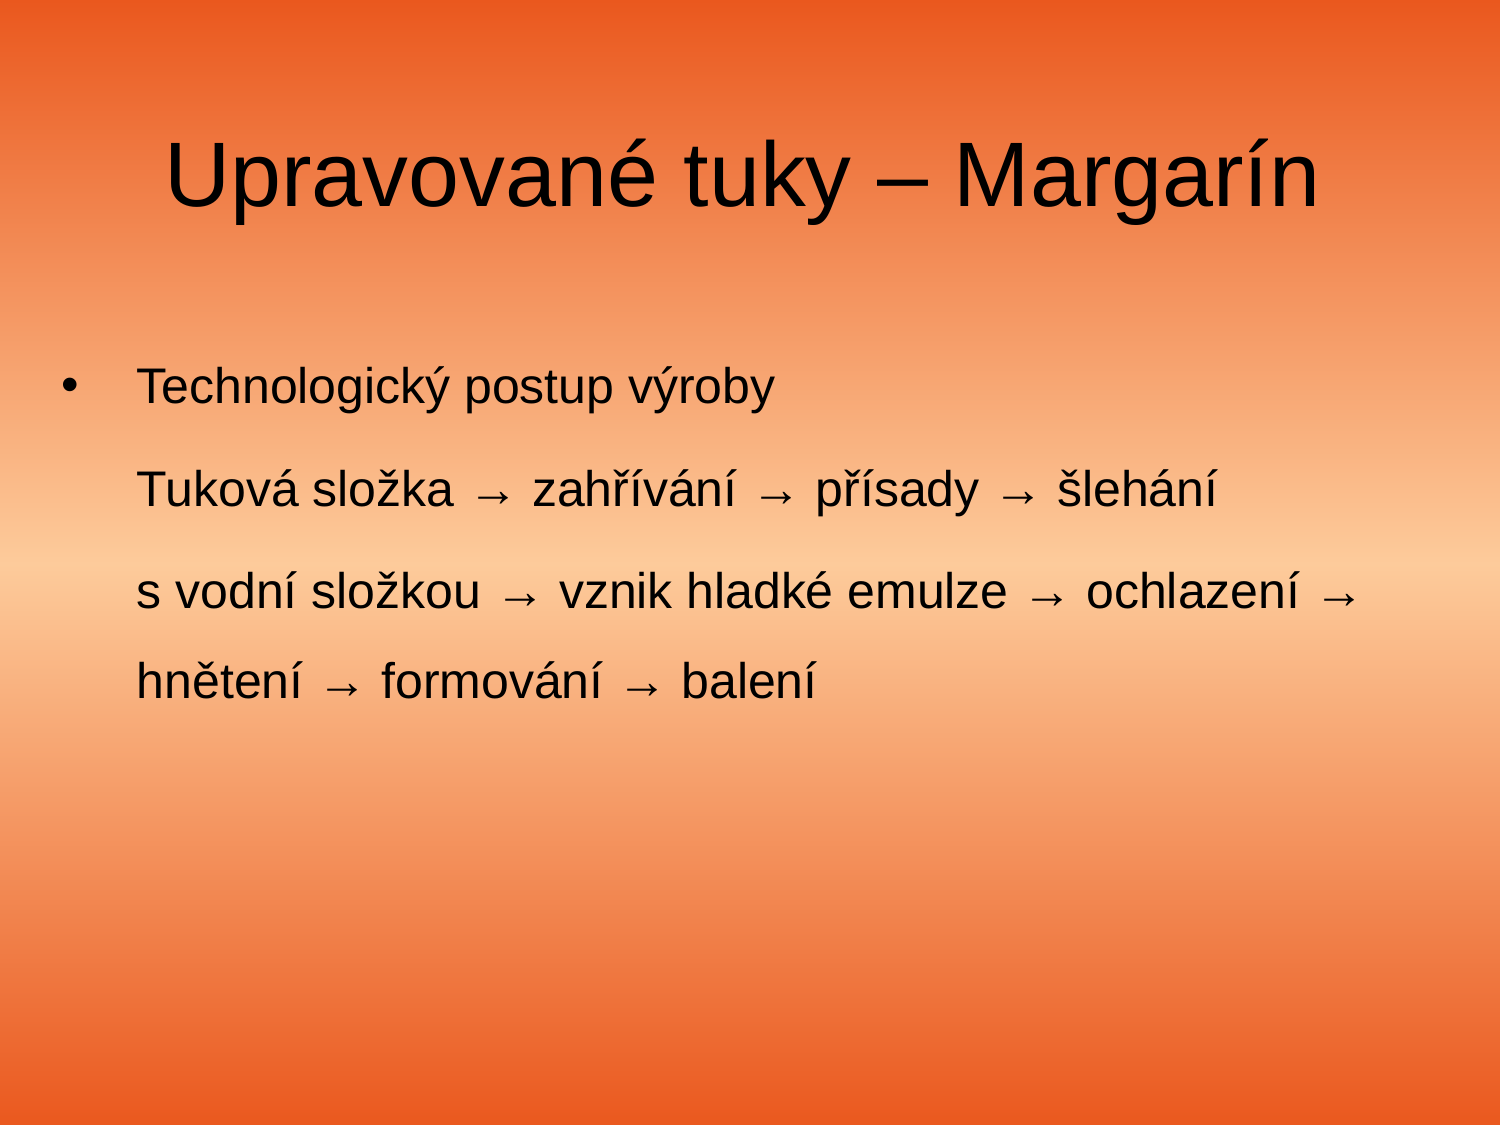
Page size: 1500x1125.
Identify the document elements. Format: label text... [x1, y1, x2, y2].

list Technologický postup výroby Tuková složka → zahřívání → přísady → šlehání s vodní složkou → vznik hladké emulze → ochlazení → hnětení → formování → balení [46, 316, 1442, 1020]
title Upravované tuky – Margarín [105, 70, 1381, 270]
